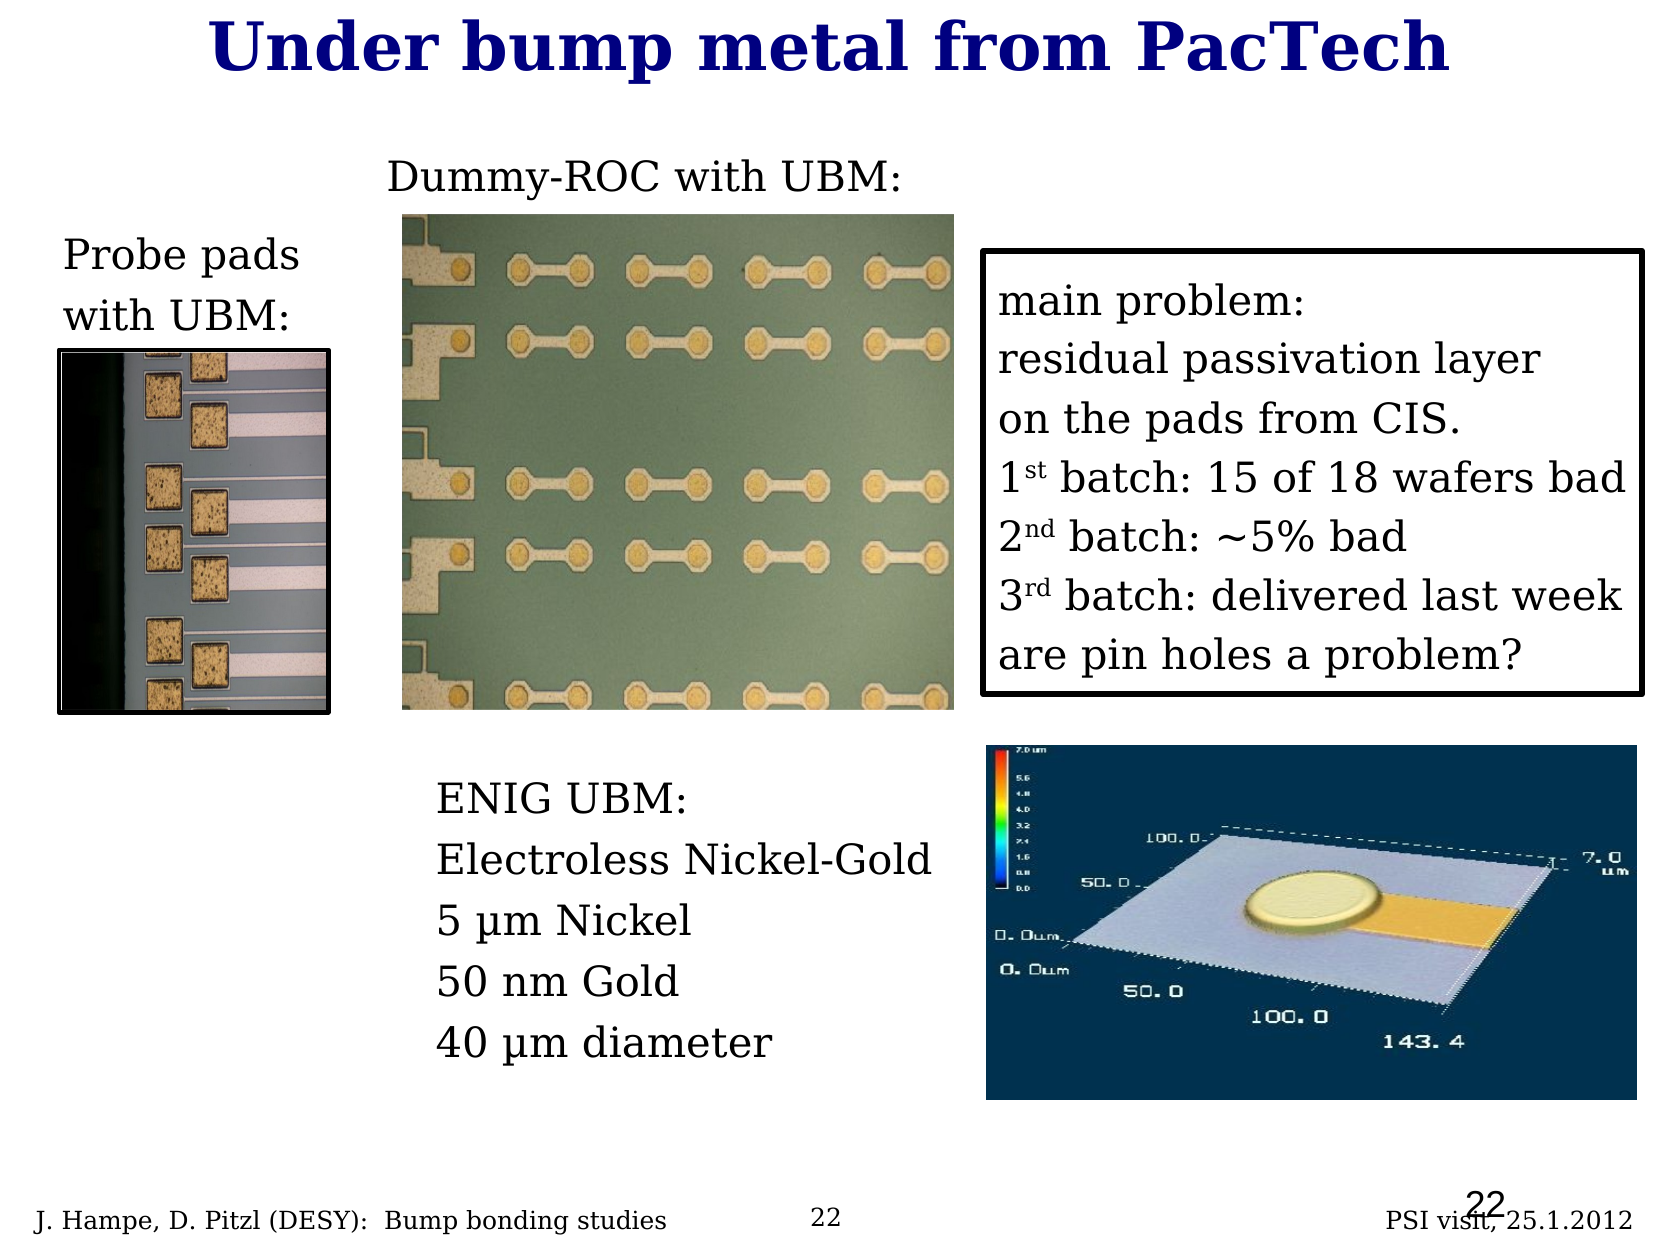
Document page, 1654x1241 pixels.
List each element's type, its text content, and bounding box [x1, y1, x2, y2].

text_box Dummy-ROC with UBM: [371, 124, 919, 208]
picture [986, 745, 1637, 1100]
text_box ENIG UBM: Electroless Nickel-Gold 5 µm Nickel 50 nm Gold 40 µm diameter [420, 745, 948, 1074]
text_box Probe pads with UBM: [47, 201, 316, 347]
picture [61, 352, 326, 710]
picture [401, 213, 954, 710]
text_box <number> [1449, 1164, 1543, 1231]
text_box main problem: residual passivation layer on the pads from CIS. 1st batch: 15 of 18 wafers bad 2nd batch: ~5% bad 3rd batch: delivered last week are pin holes a problem? [983, 250, 1642, 688]
title Under bump metal from PacTech [96, 7, 1564, 87]
